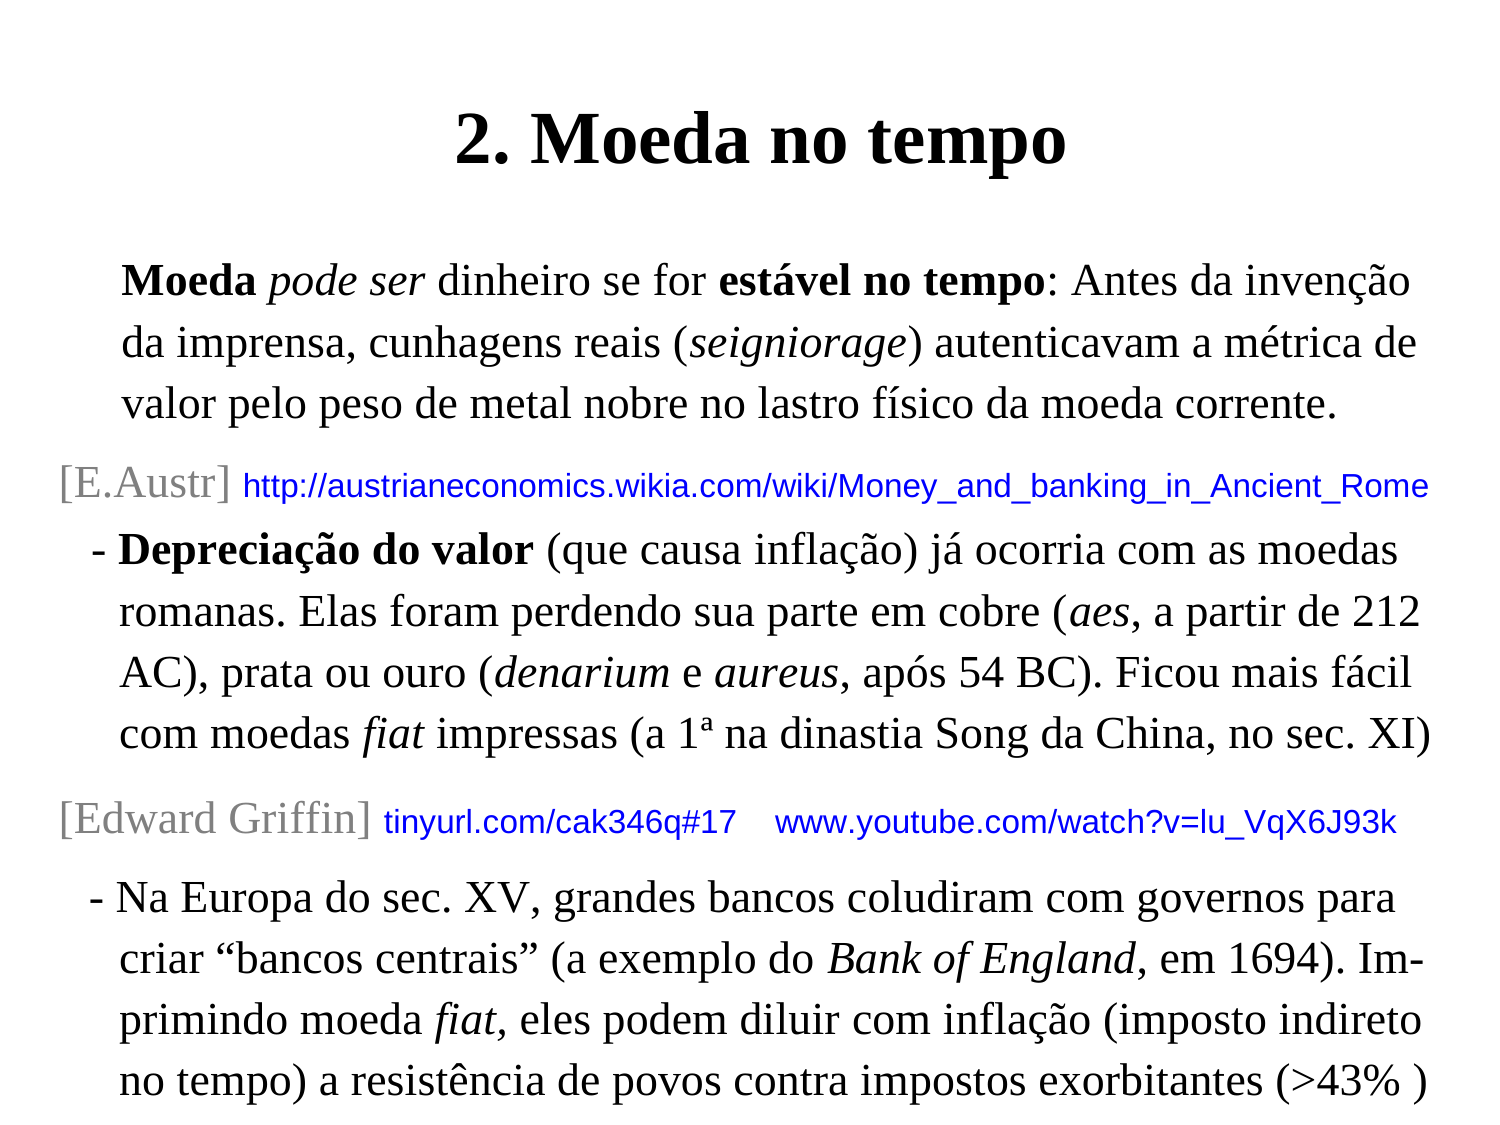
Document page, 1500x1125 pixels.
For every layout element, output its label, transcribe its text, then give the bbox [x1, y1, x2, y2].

text_box Moeda pode ser dinheiro se for estável no tempo: Antes da invenção da imprensa, cunhagens reais (seigniorage) autenticavam a métrica de valor pelo peso de metal nobre no lastro físico da moeda corrente. [E.Austr] http://austrianeconomics.wikia.com/wiki/Money_and_banking_in_Ancient_Rome - Depreciação do valor (que causa inflação) já ocorria com as moedas romanas. Elas foram perdendo sua parte em cobre (aes, a partir de 212 AC), prata ou ouro (denarium e aureus, após 54 BC). Ficou mais fácil com moedas fiat impressas (a 1ª na dinastia Song da China, no sec. XI) [Edward Griffin] tinyurl.com/cak346q#17 www.youtube.com/watch?v=lu_VqX6J93k - Na Europa do sec. XV, grandes bancos coludiram com governos para criar “bancos centrais” (a exemplo do Bank of England, em 1694). Im-primindo moeda fiat, eles podem diluir com inflação (imposto indireto no tempo) a resistência de povos contra impostos exorbitantes (>43% ) [56, 244, 1442, 1106]
title 2. Moeda no tempo [97, 63, 1426, 214]
